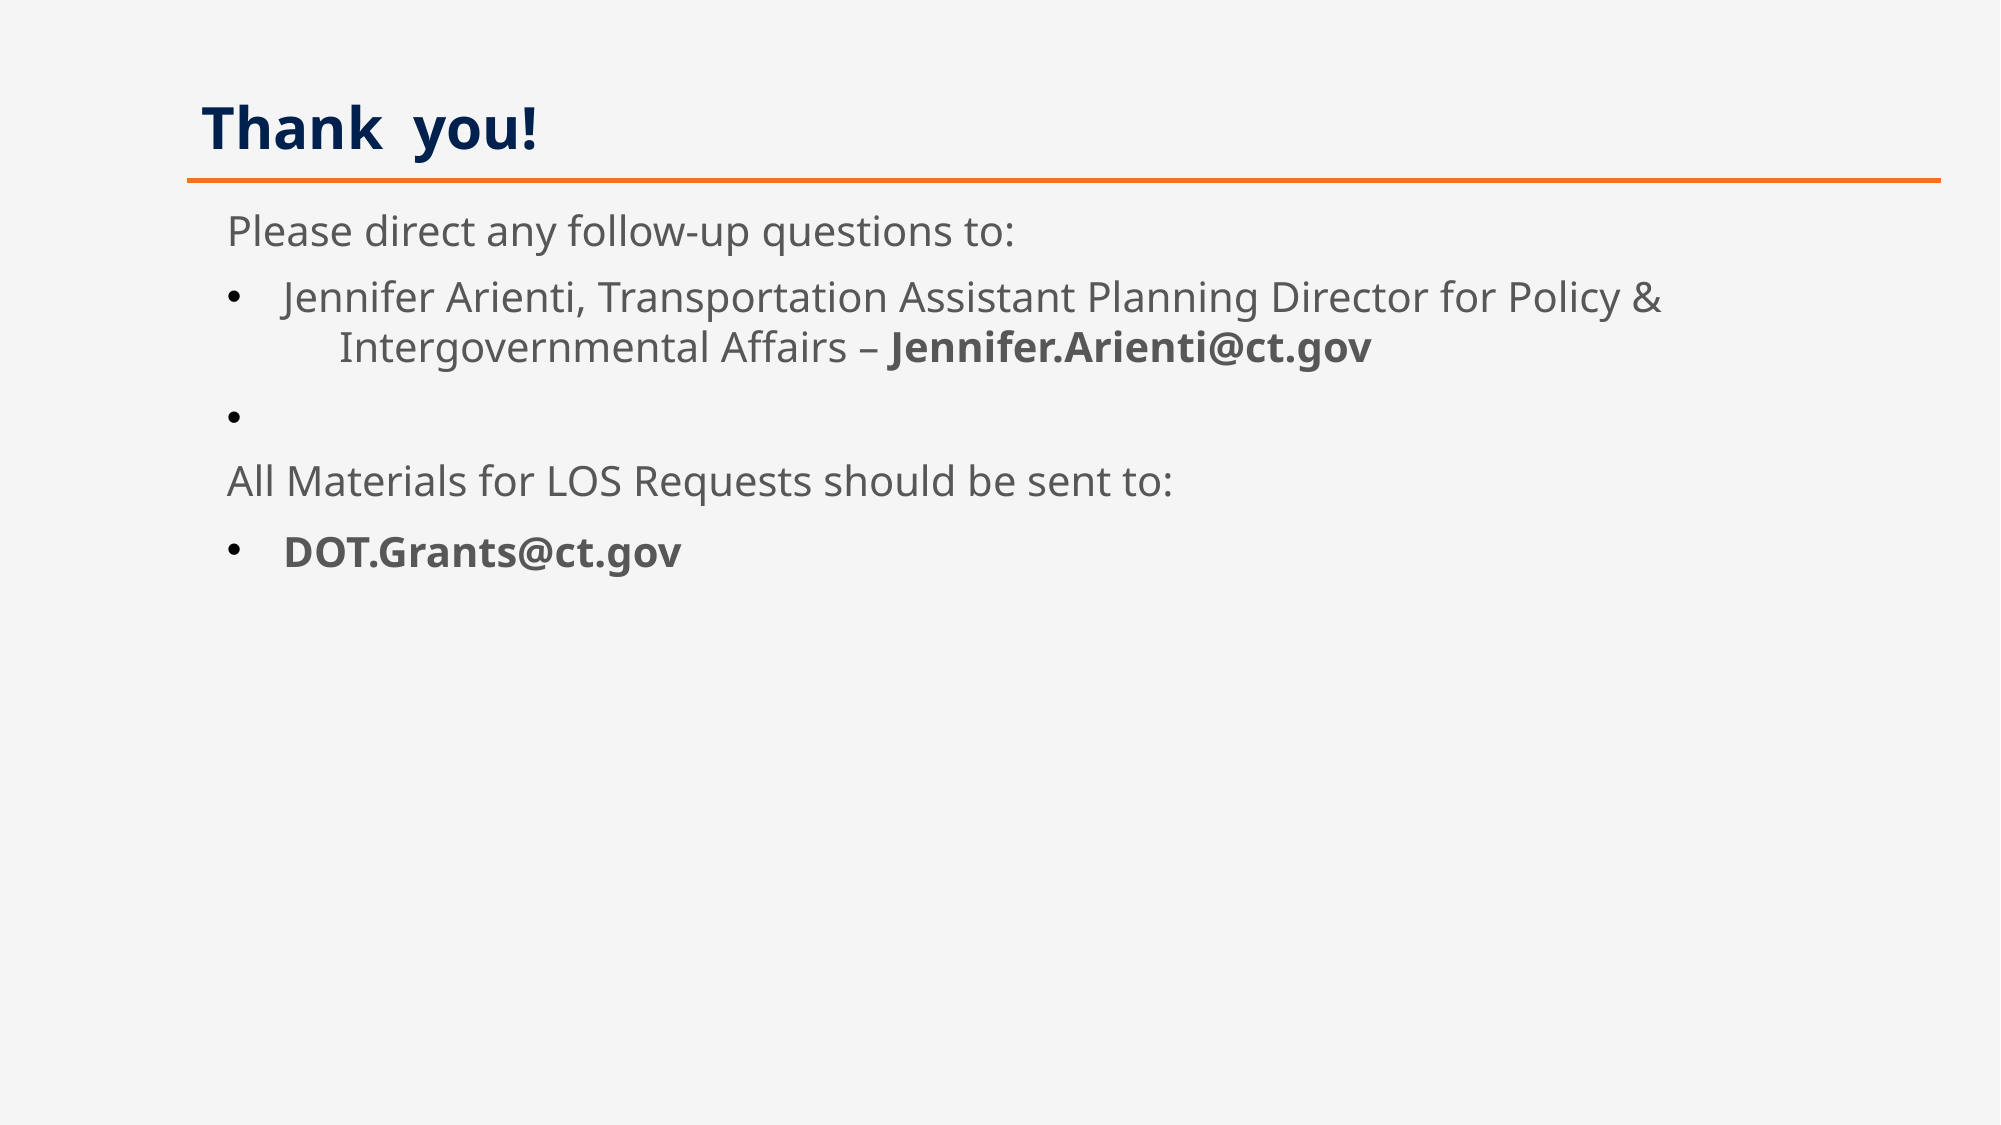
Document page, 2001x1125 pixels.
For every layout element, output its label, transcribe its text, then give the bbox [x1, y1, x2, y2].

list Please direct any follow-up questions to: Jennifer Arienti, Transportation Assistant Planning Director for Policy & Intergovernmental Affairs – Jennifer.Arienti@ct.gov All Materials for LOS Requests should be sent to: DOT.Grants@ct.gov [211, 202, 1865, 763]
title Thank you! [186, 73, 2000, 179]
